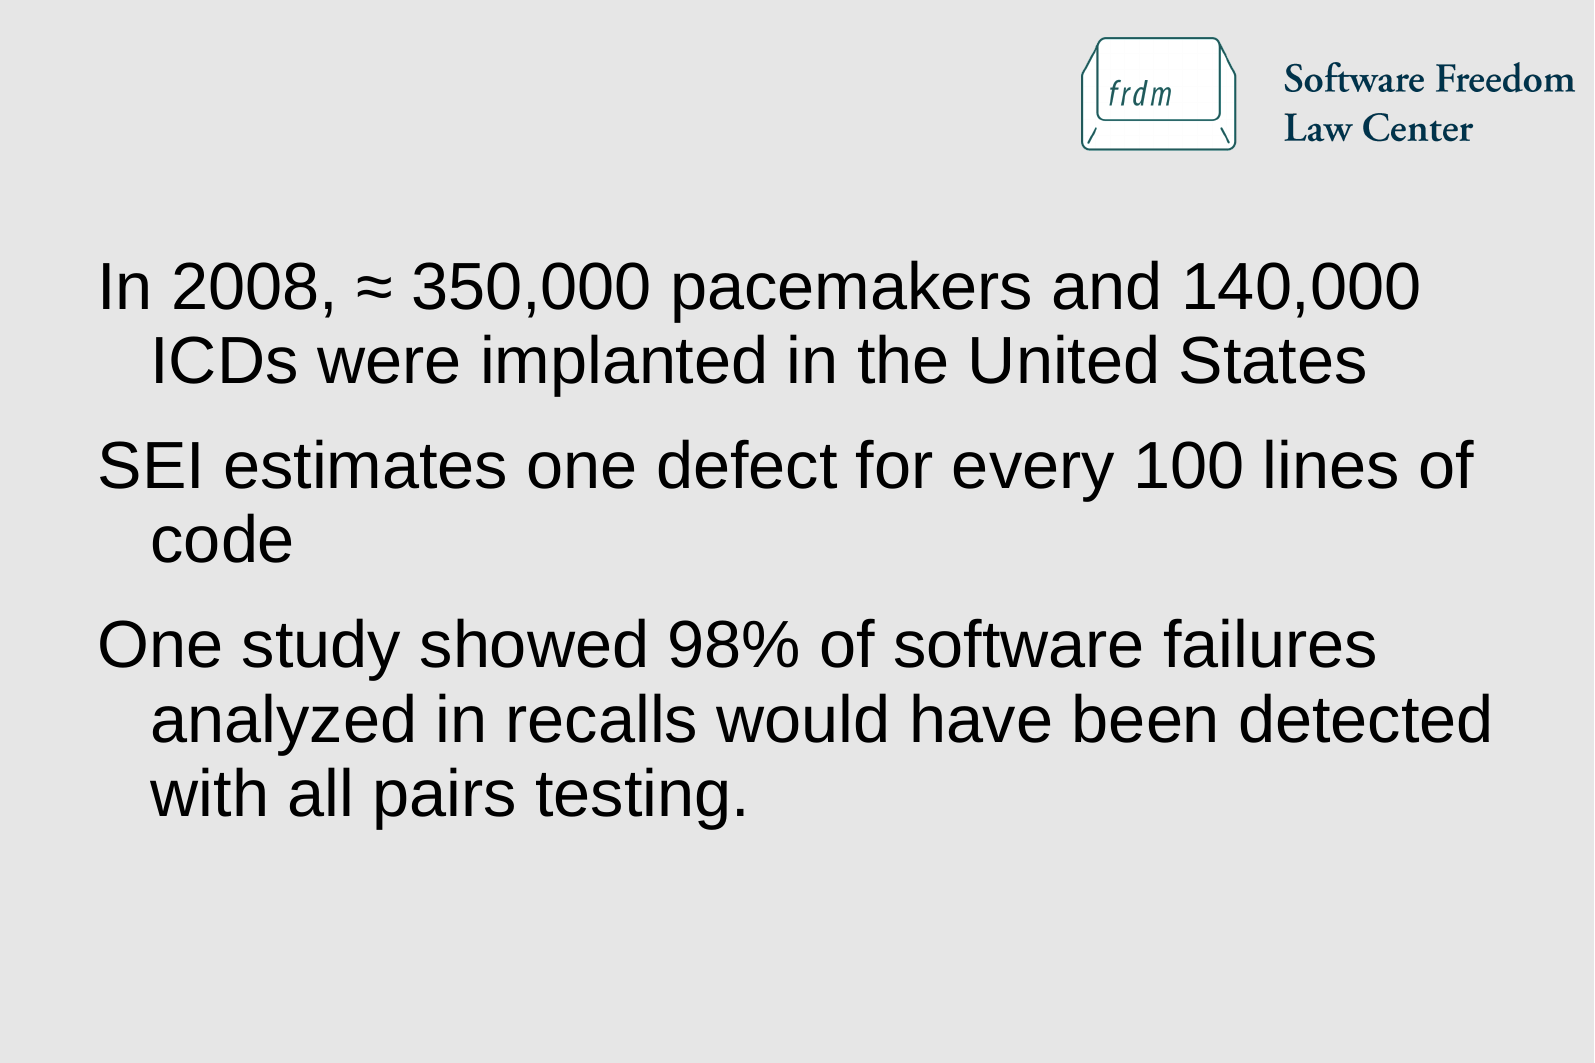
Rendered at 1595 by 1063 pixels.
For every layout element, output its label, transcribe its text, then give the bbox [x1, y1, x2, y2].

picture [1081, 37, 1576, 152]
list In 2008, ≈ 350,000 pacemakers and 140,000 ICDs were implanted in the United States SEI estimates one defect for every 100 lines of code One study showed 98% of software failures analyzed in recalls would have been detected with all pairs testing. [79, 248, 1515, 936]
